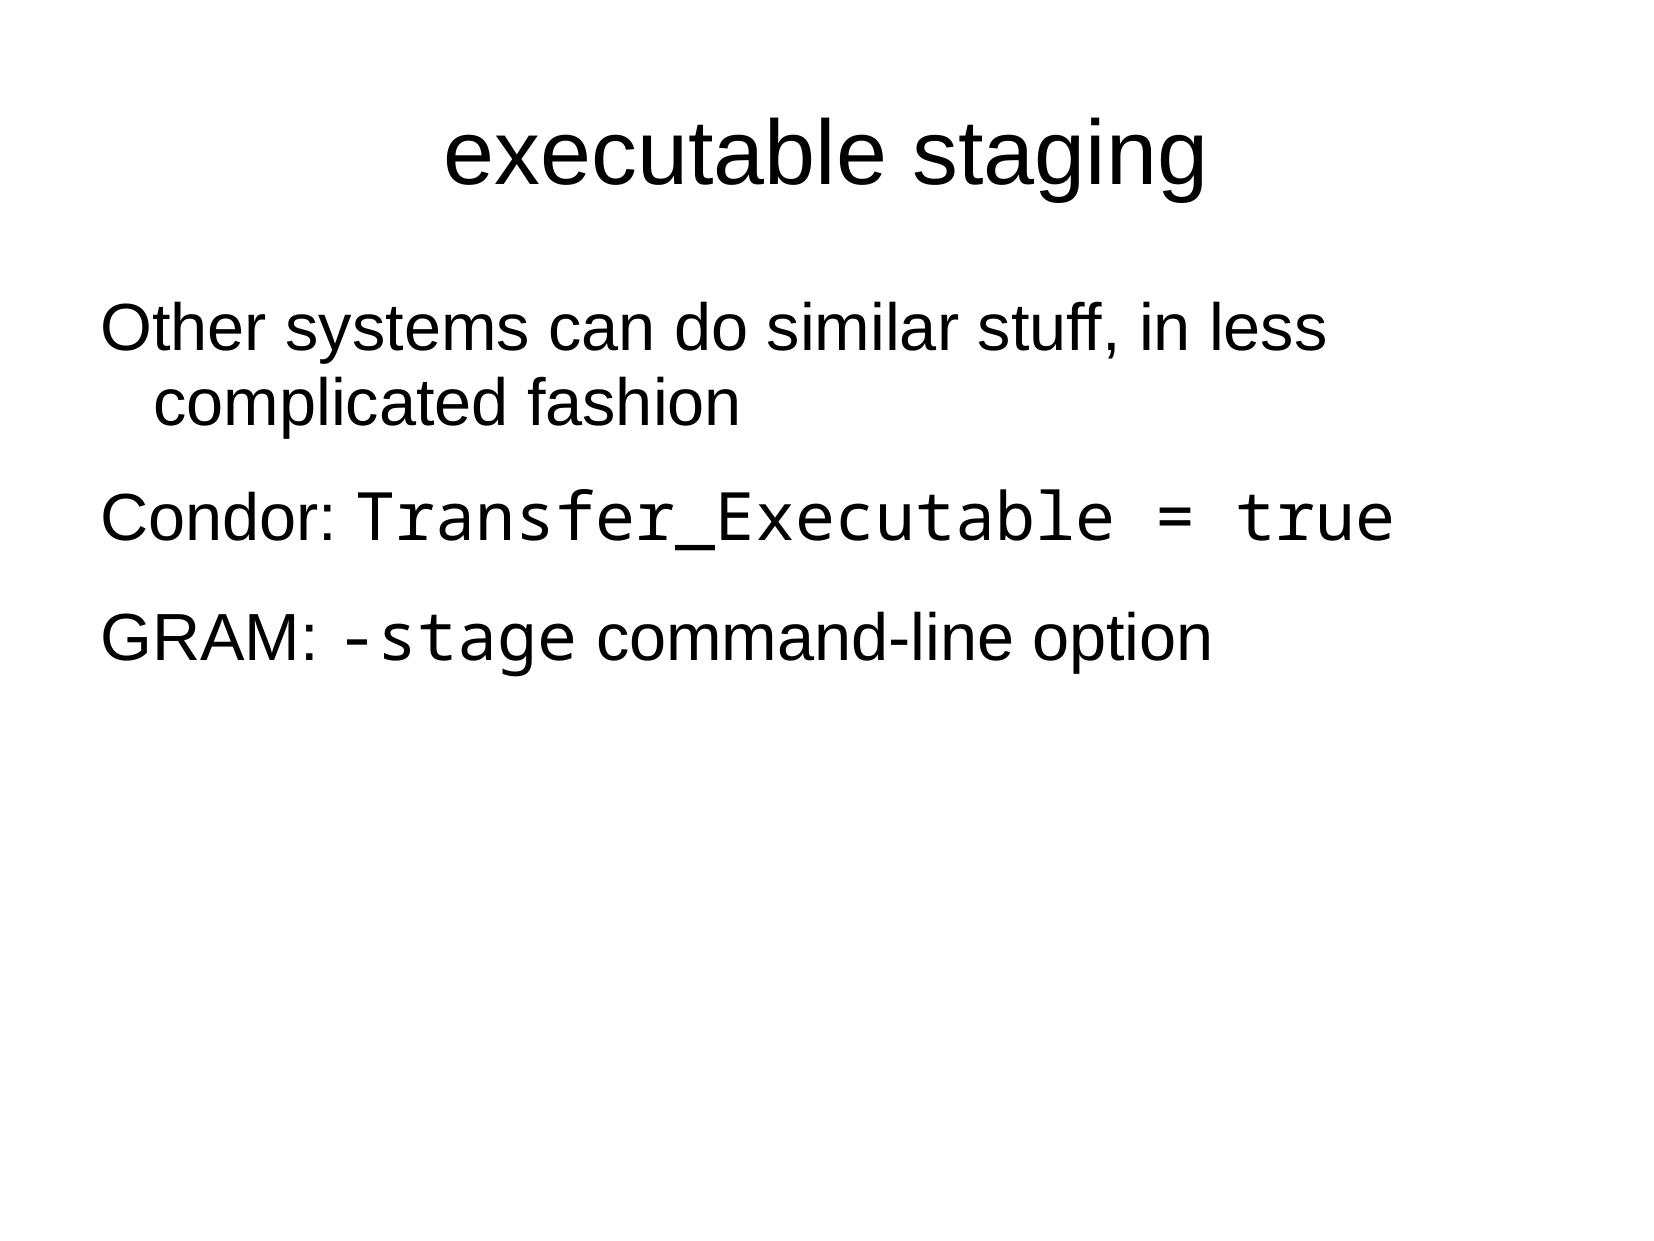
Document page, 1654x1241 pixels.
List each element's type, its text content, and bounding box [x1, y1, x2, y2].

title executable staging [82, 56, 1571, 250]
list Other systems can do similar stuff, in less complicated fashion Condor: Transfer_Executable = true GRAM: -stage command-line option [82, 290, 1571, 1094]
